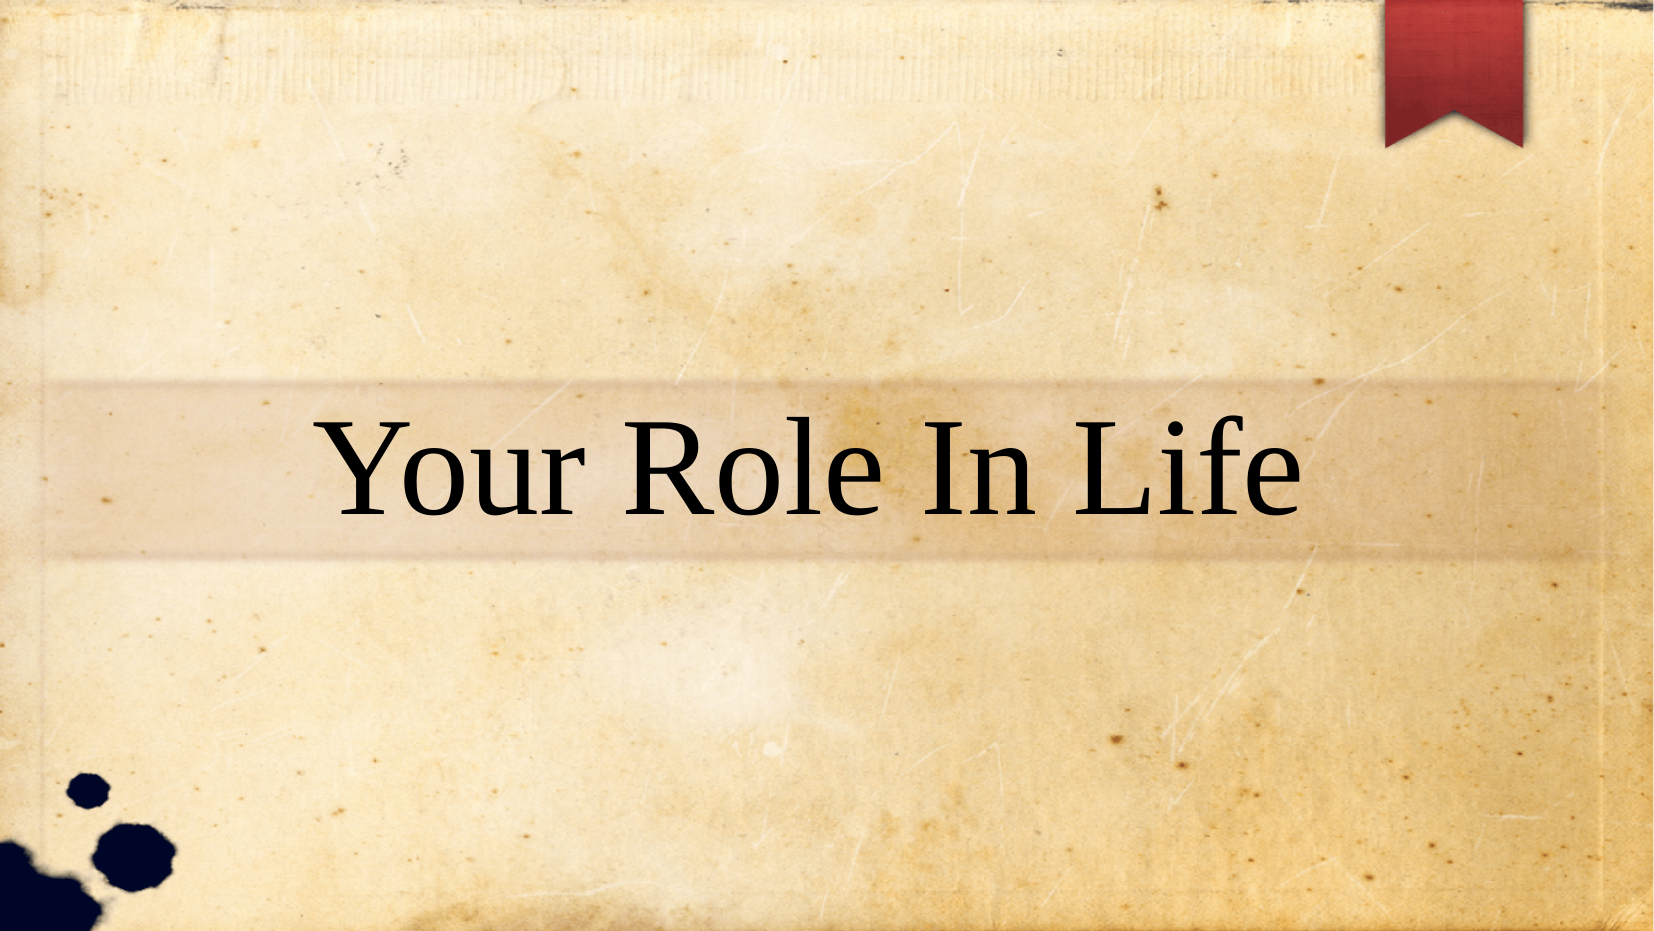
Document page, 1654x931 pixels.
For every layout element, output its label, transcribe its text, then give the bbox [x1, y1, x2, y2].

picture [0, 0, 1654, 931]
title Your Role In Life [82, 389, 1571, 546]
